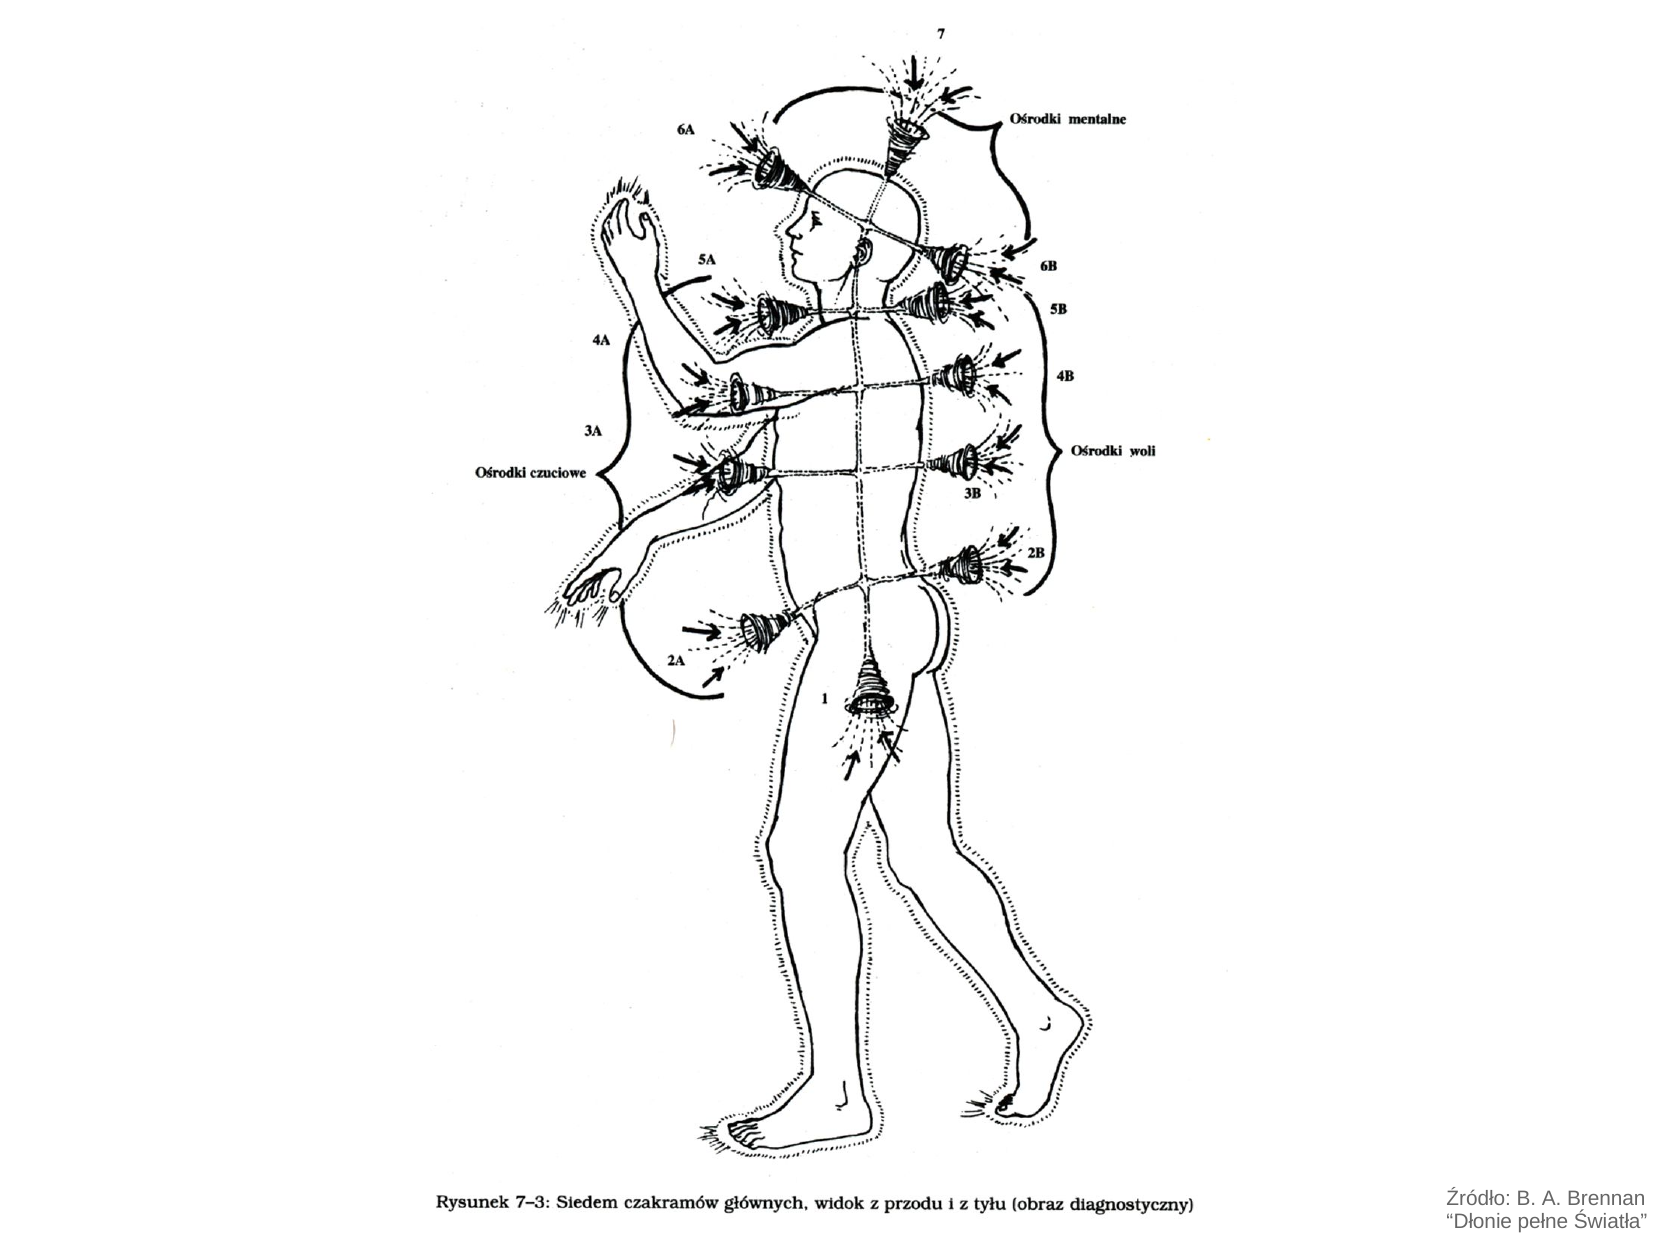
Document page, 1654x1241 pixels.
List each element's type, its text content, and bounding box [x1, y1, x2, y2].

picture [417, 0, 1237, 1241]
text_box Źródło: B. A. Brennan “Dłonie pełne Światła” [1440, 1181, 1654, 1240]
